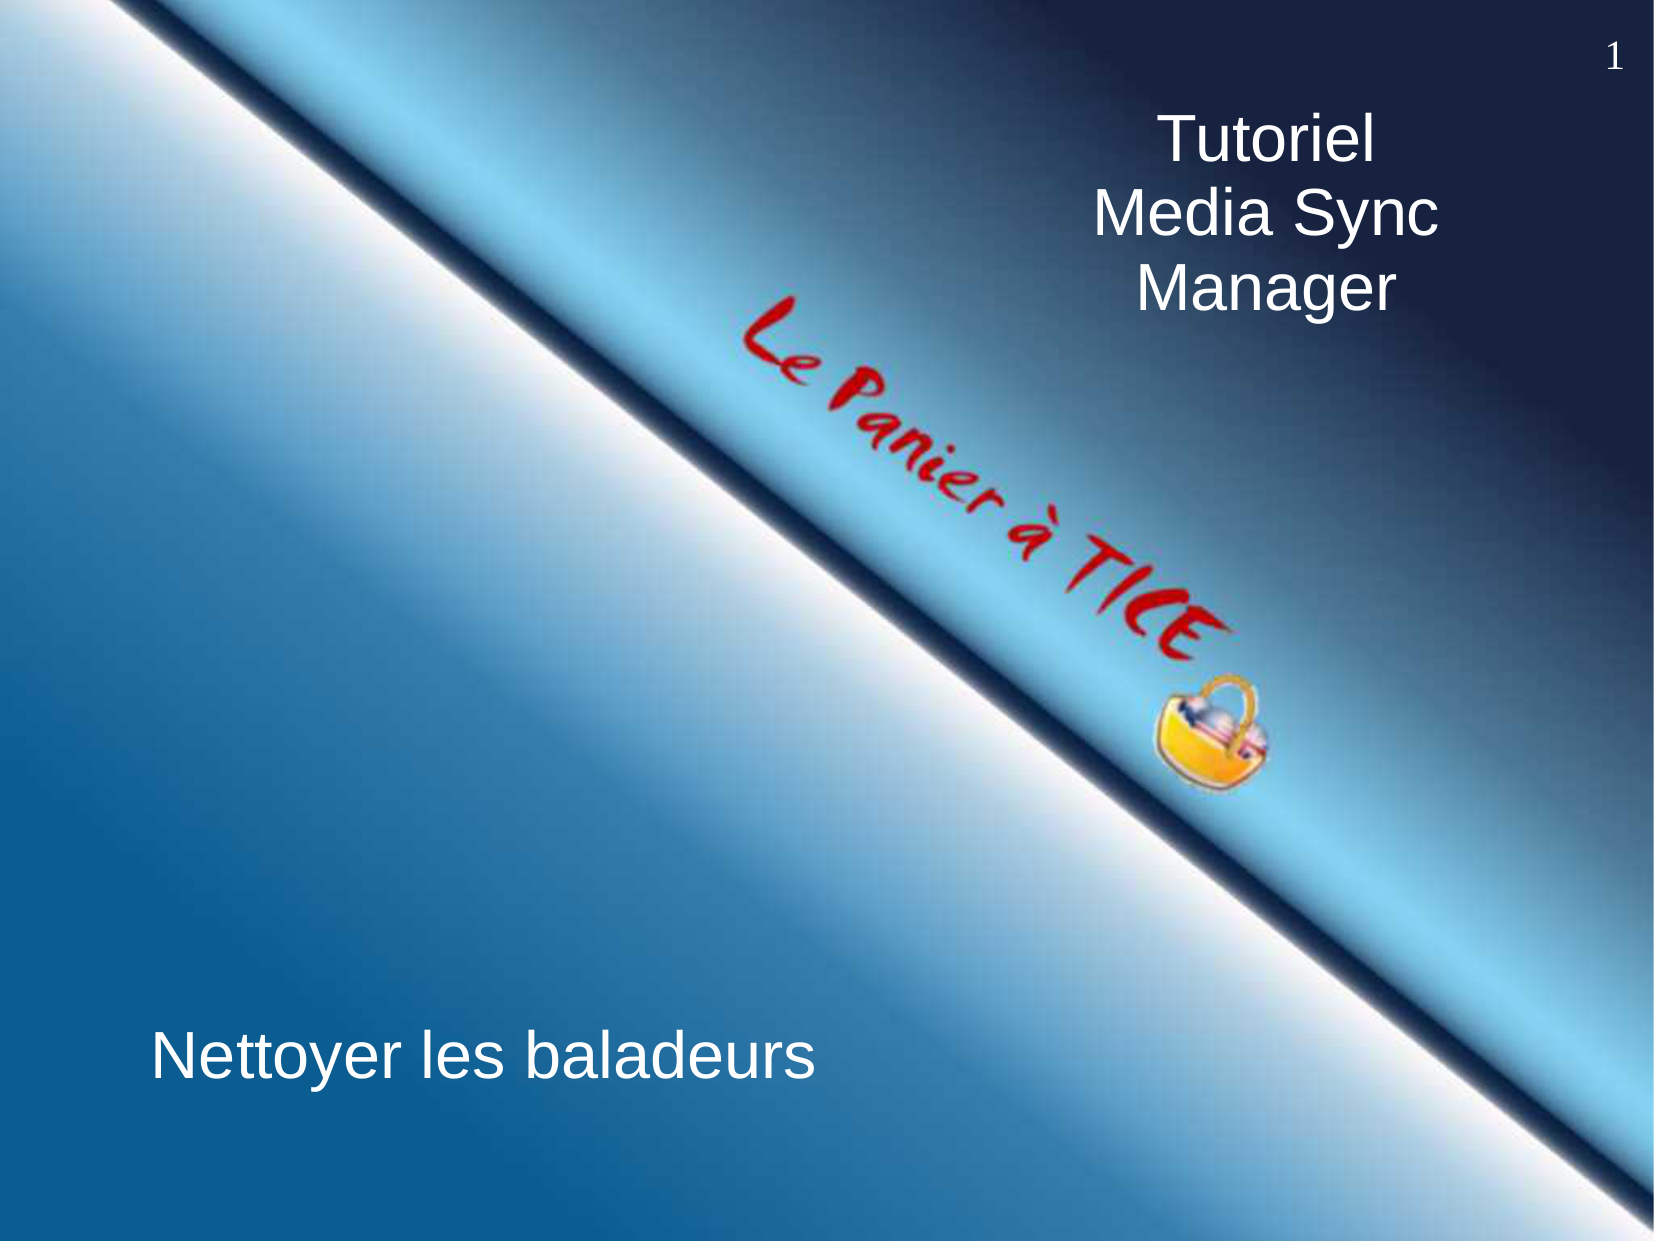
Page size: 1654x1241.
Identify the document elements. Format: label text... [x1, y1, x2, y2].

subtitle Nettoyer les baladeurs [53, 793, 916, 1093]
picture [0, 0, 1654, 1241]
text_box Tutoriel Media Sync Manager [997, 100, 1536, 325]
